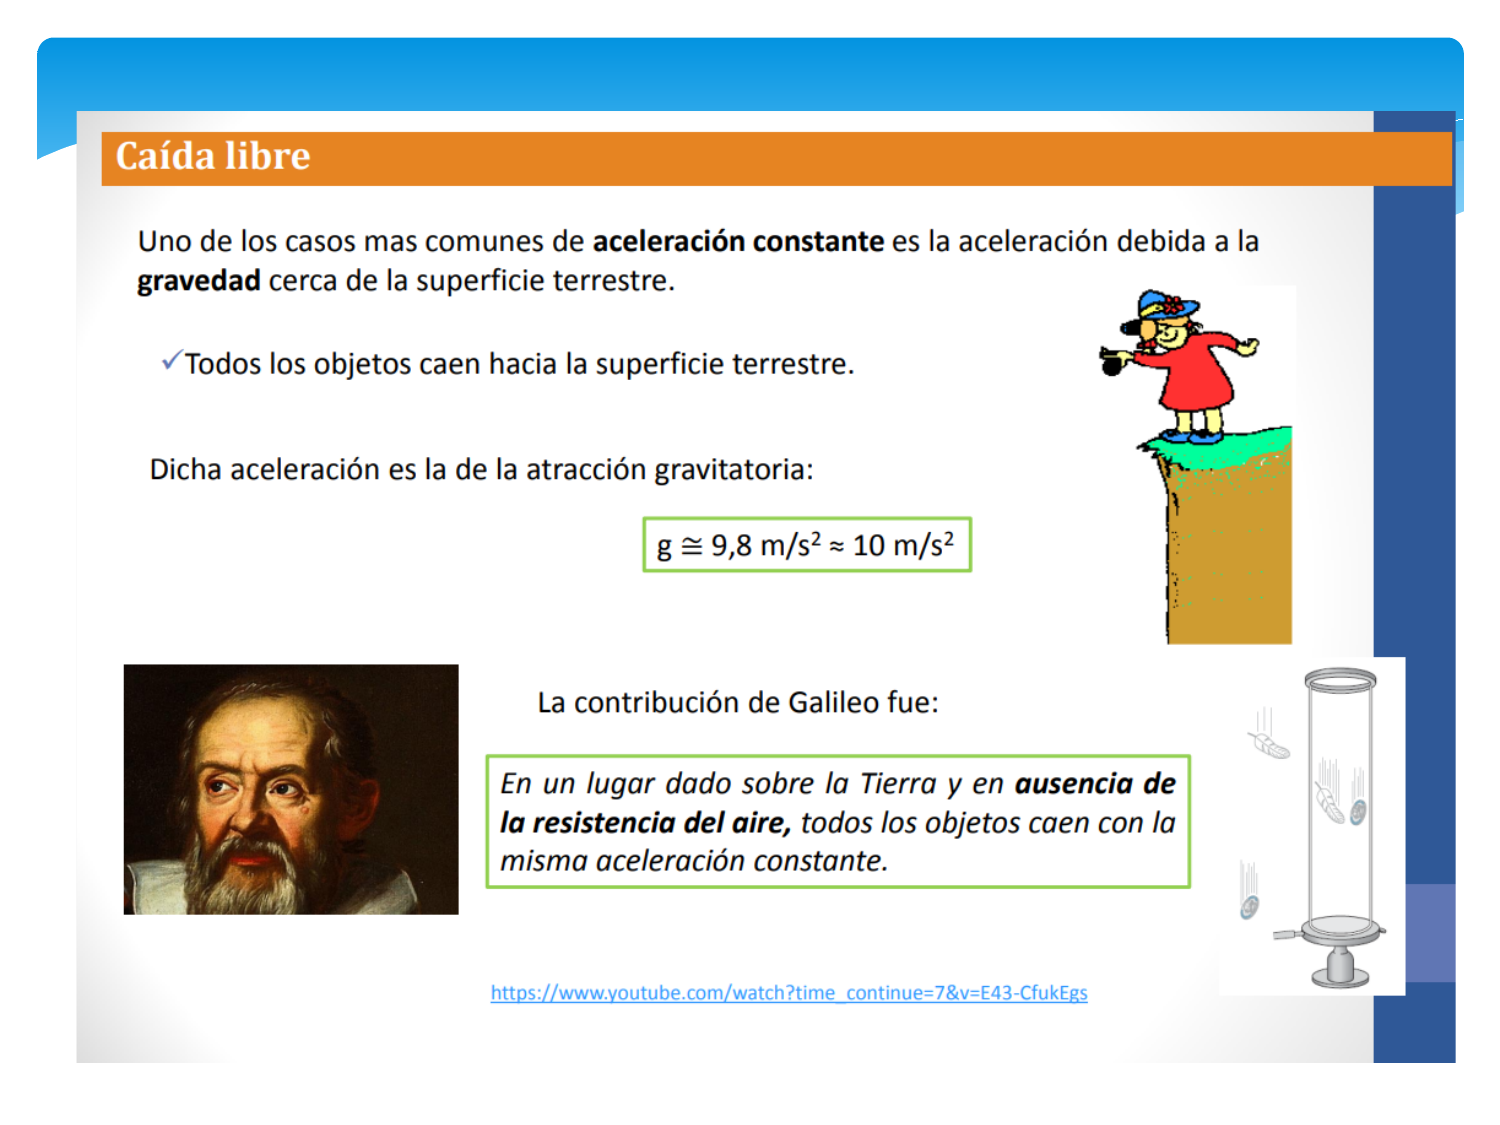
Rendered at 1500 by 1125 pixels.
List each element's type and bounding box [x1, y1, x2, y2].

picture [76, 111, 1456, 1063]
